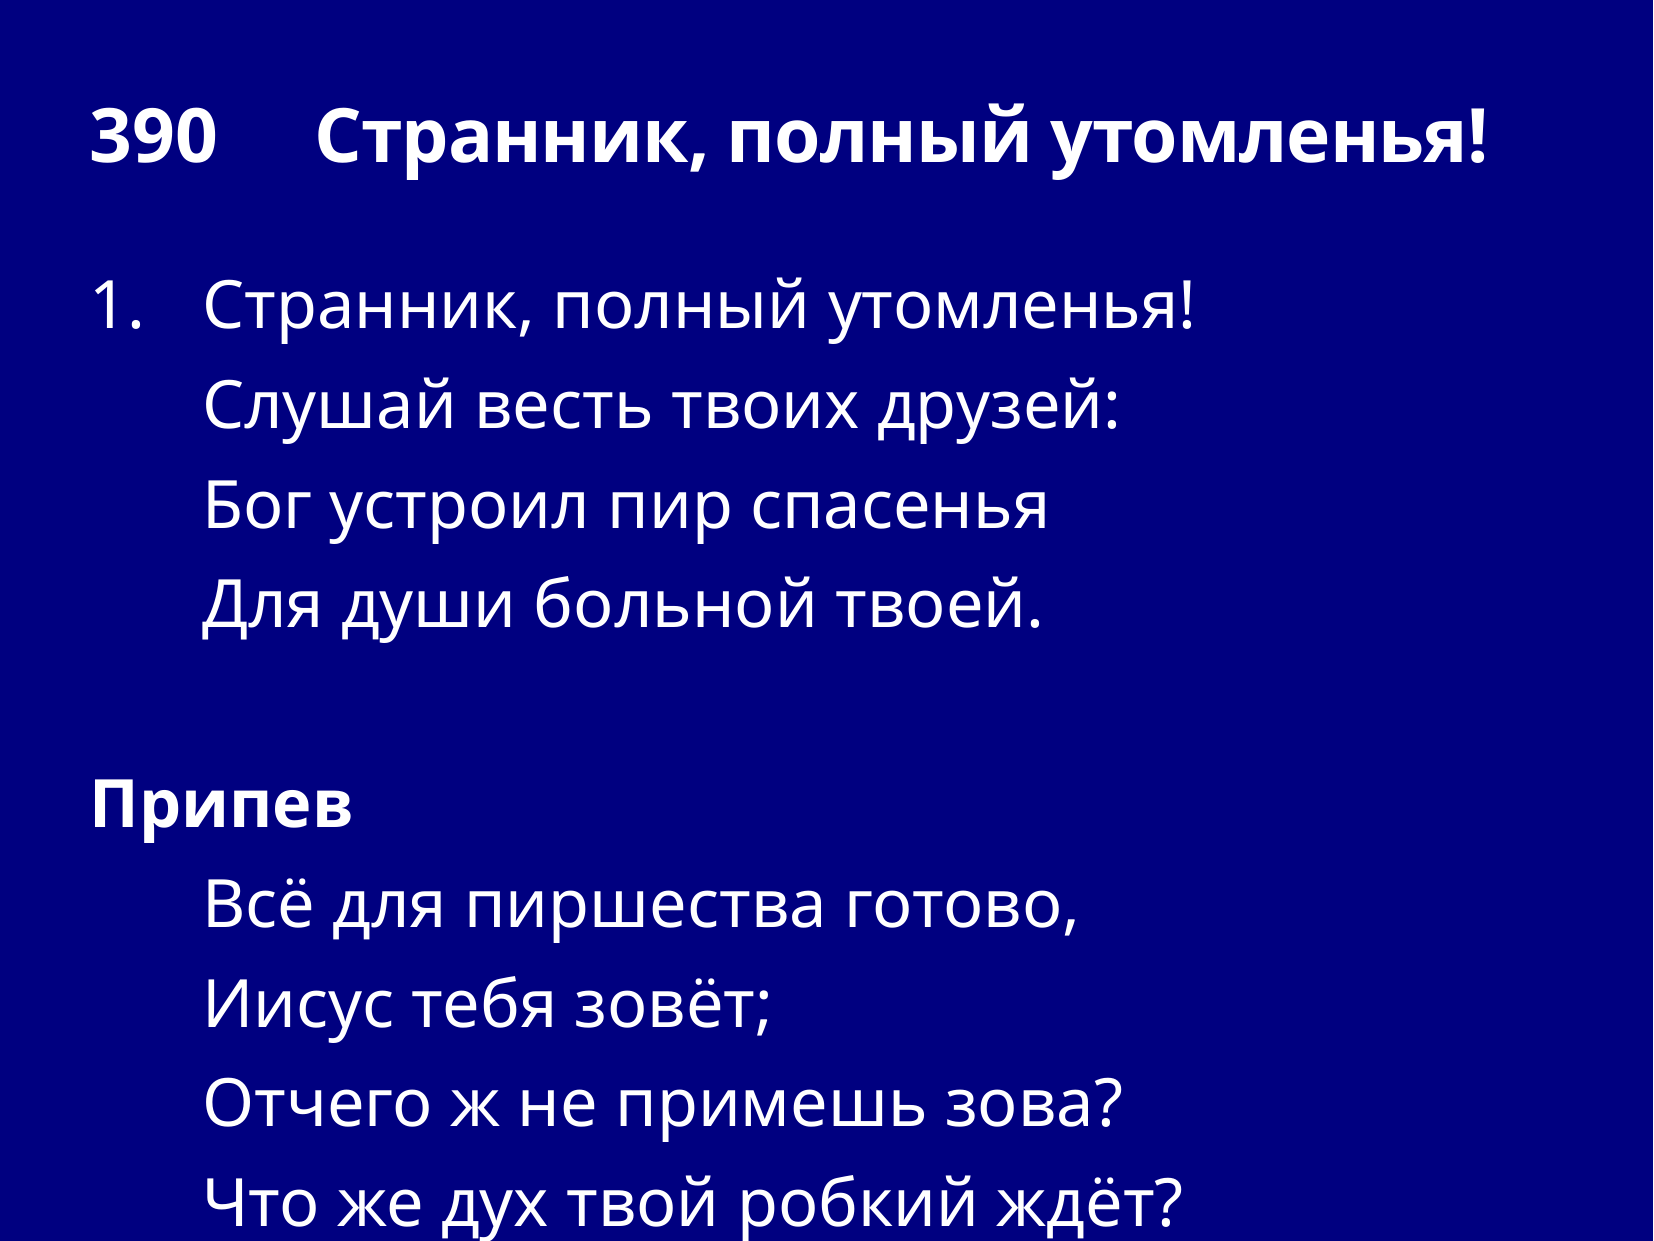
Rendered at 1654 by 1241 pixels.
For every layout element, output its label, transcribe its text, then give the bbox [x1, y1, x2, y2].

text_box 1. Странник, полный утомленья! Слушай весть твоих друзей: Бог устроил пир спасенья Для души больной твоей. Припев Всё для пиршества готово, Иисус тебя зовёт; Отчего ж не примешь зова? Что же дух твой робкий ждёт? [75, 188, 1576, 1163]
text_box 390 Странник, полный утомленья! [75, 75, 1653, 188]
